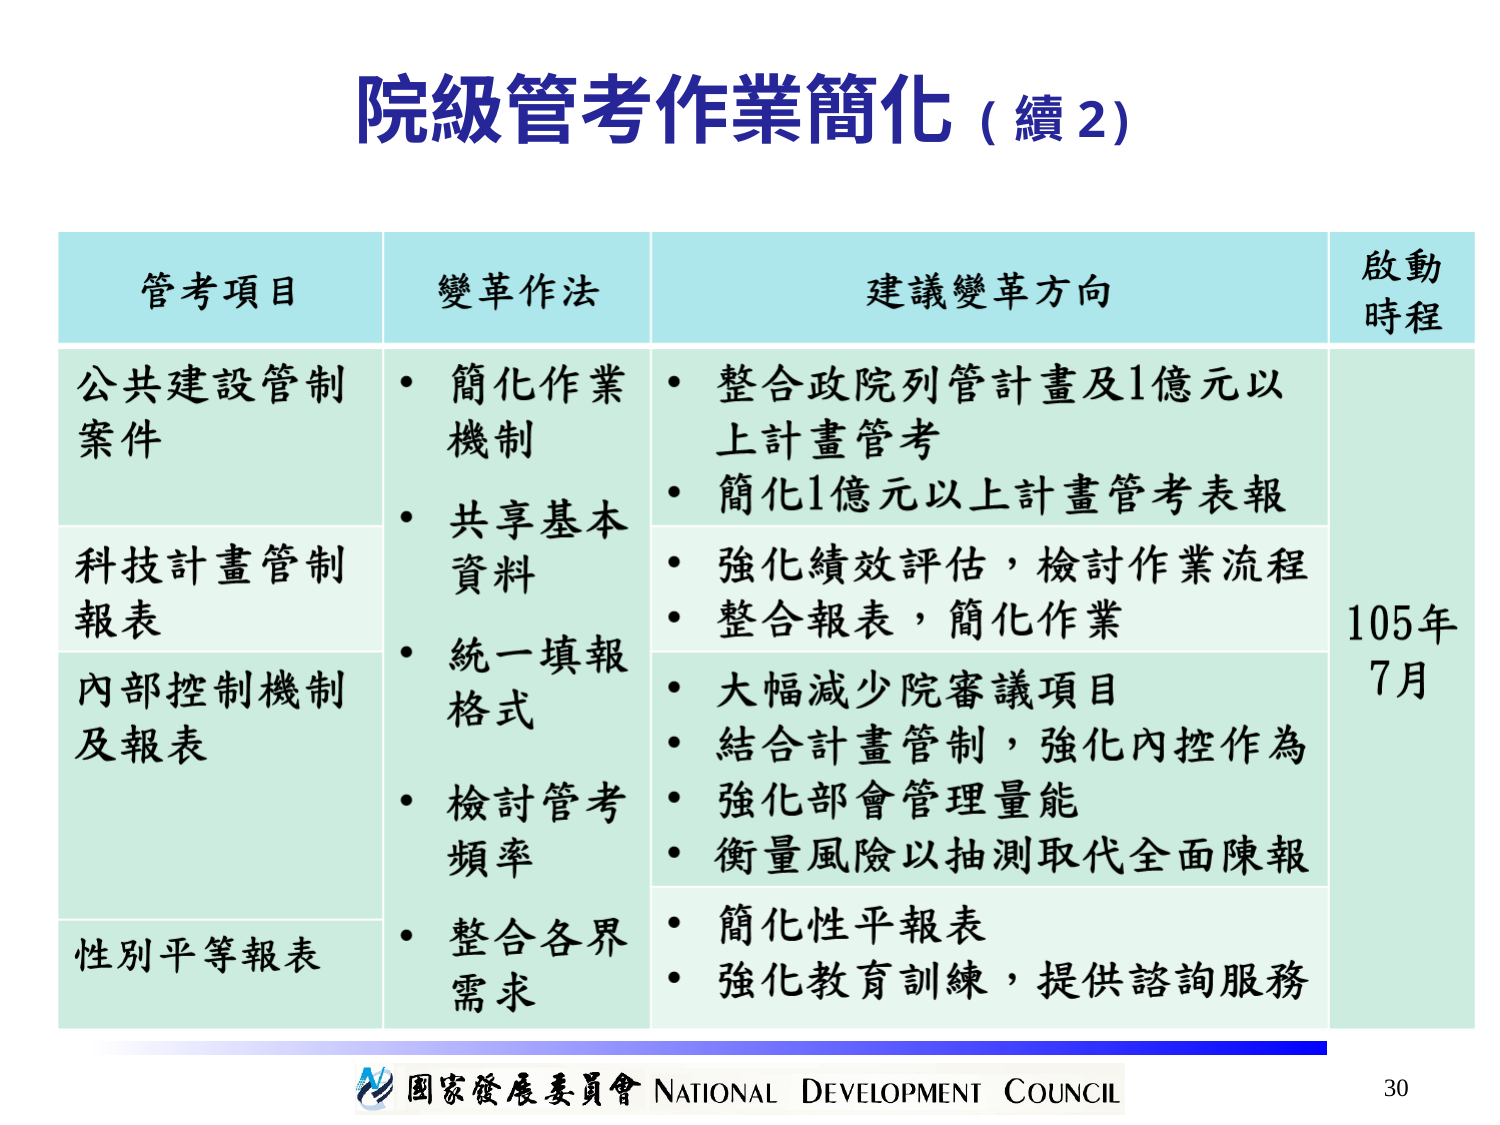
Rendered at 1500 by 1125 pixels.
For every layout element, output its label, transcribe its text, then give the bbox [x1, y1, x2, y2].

text_box 院級管考作業簡化(續2) [10, 54, 1481, 168]
picture [57, 227, 1476, 1045]
text_box [1368, 1063, 1485, 1100]
